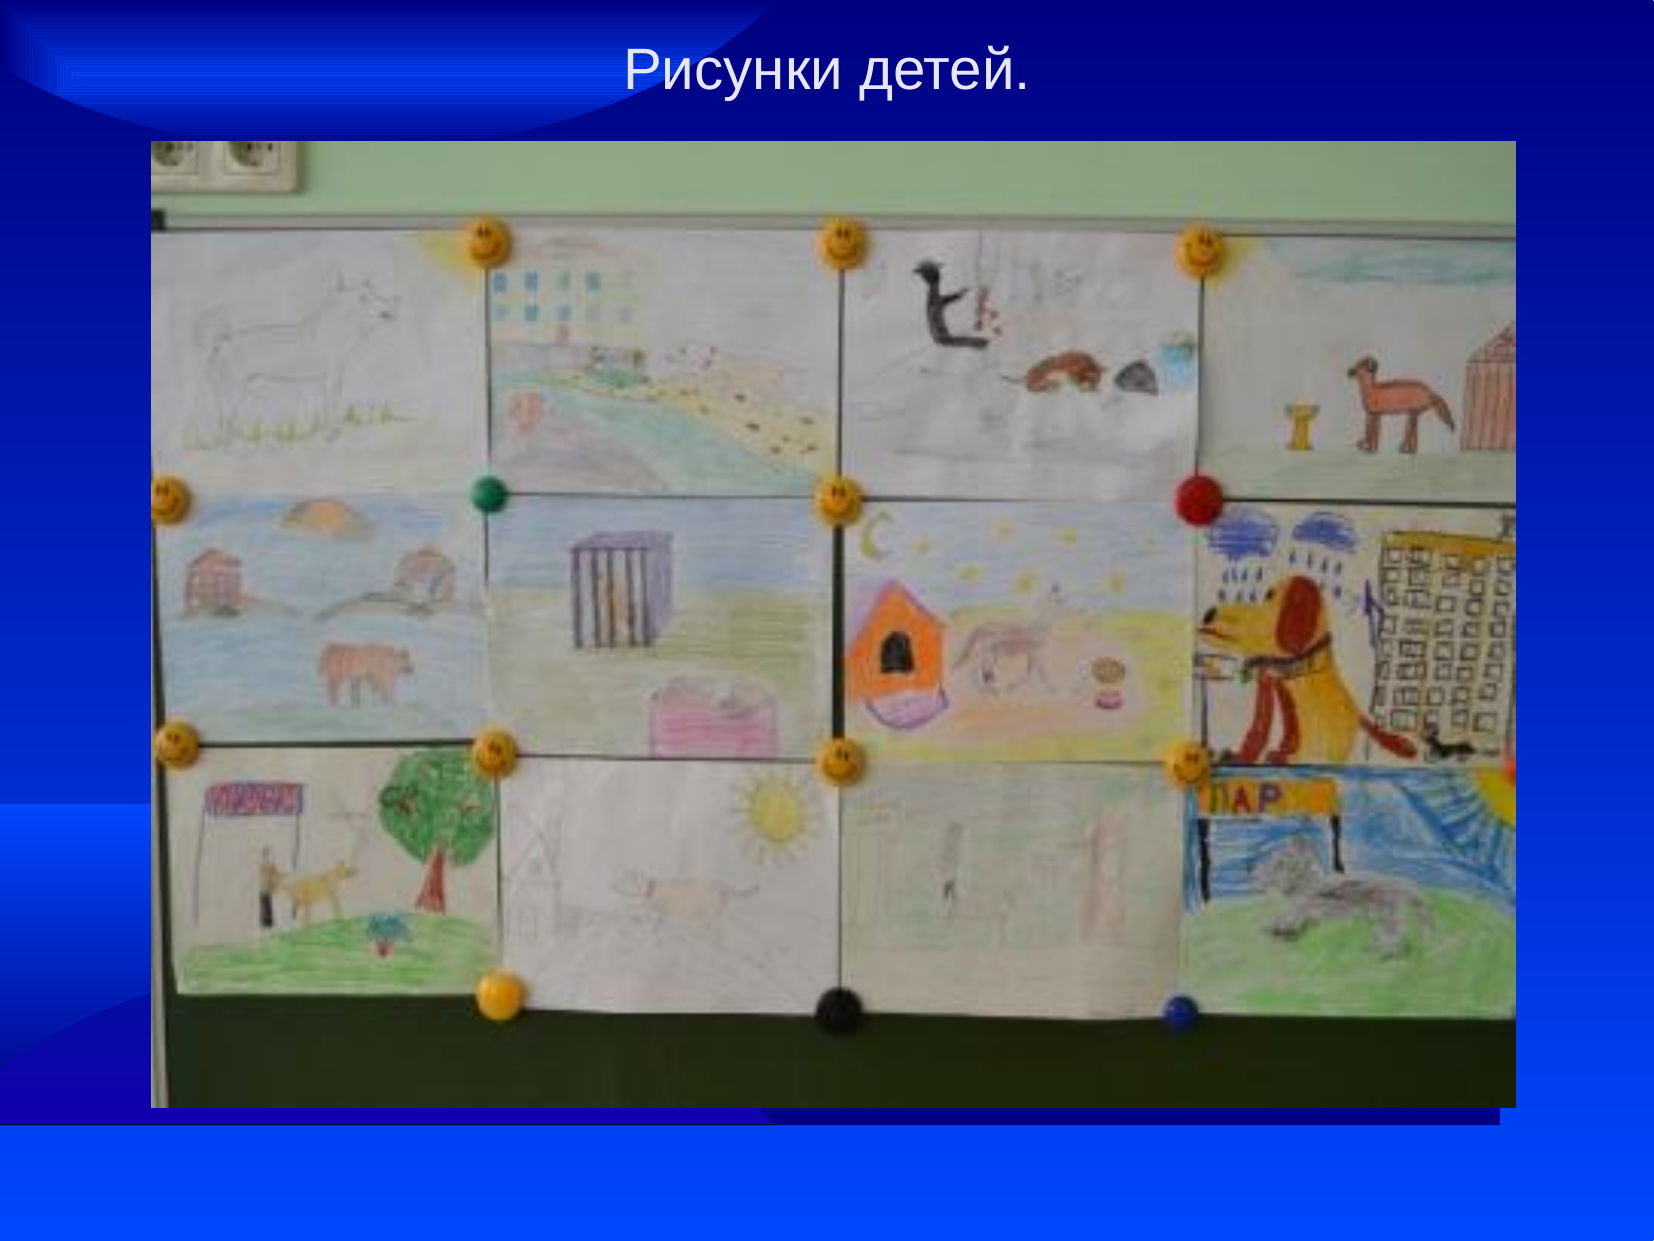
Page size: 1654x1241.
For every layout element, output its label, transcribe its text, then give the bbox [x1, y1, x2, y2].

picture [151, 141, 1516, 1108]
text_box Рисунки детей. [413, 29, 1625, 110]
